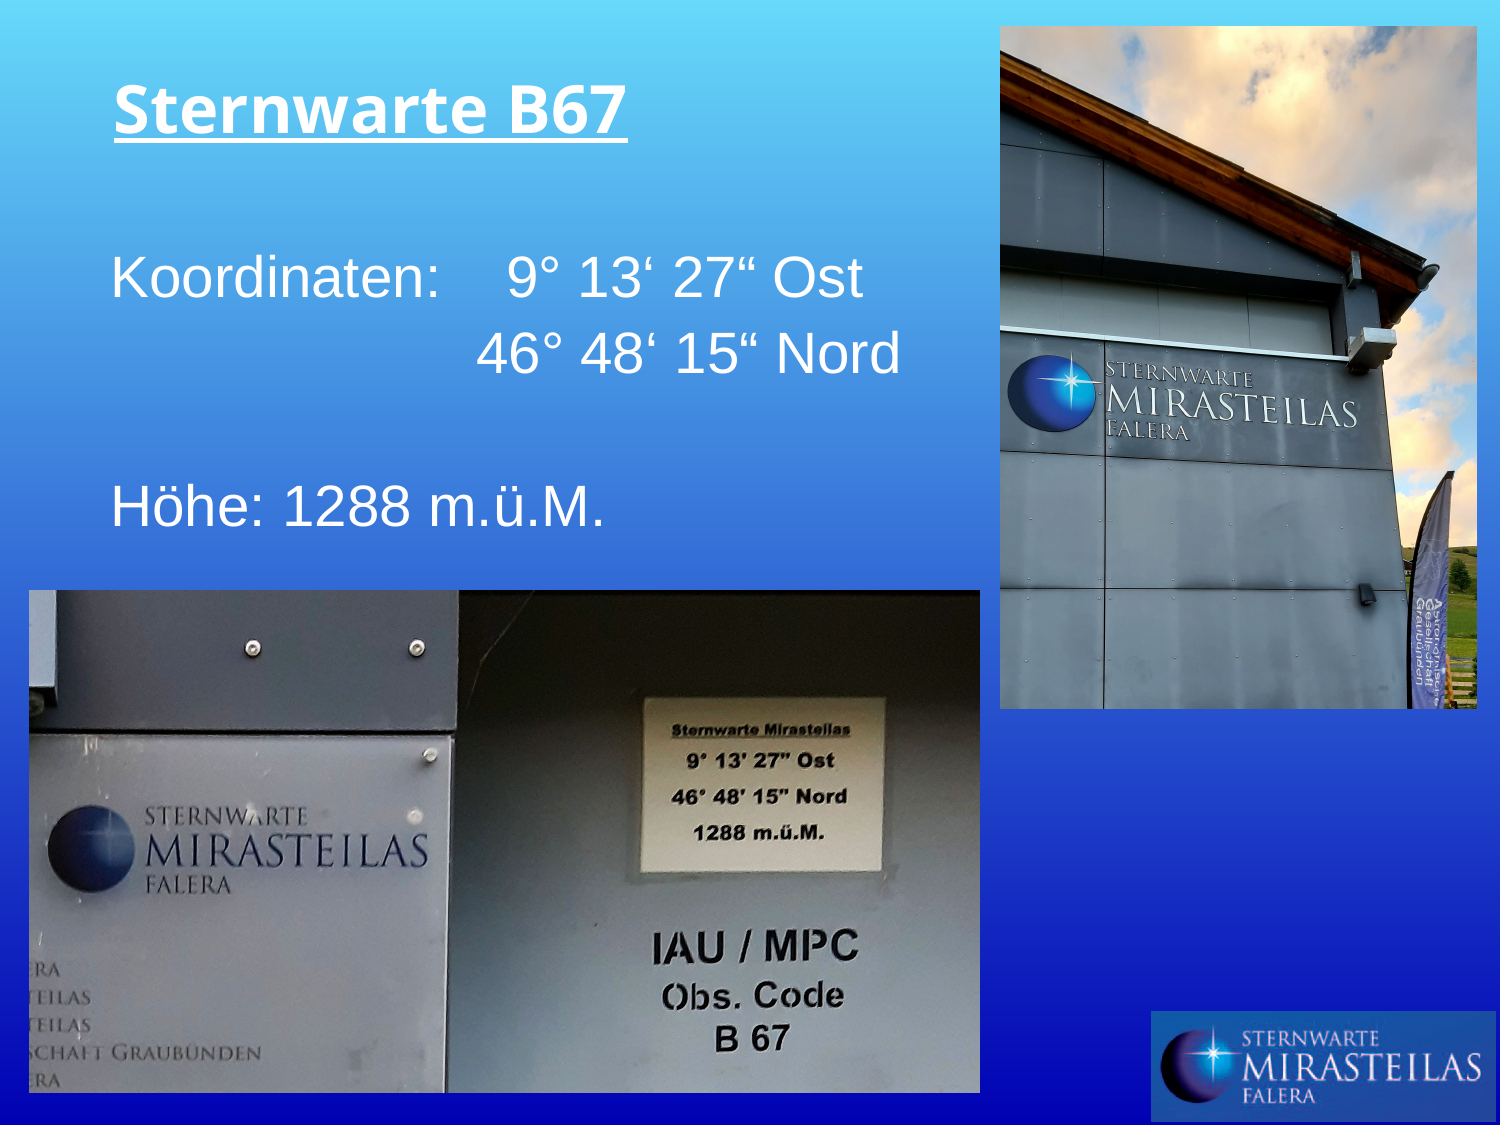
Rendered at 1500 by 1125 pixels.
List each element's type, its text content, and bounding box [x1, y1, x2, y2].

text_box Sternwarte B67 Koordinaten: 9° 13‘ 27“ Ost 46° 48‘ 15“ Nord Höhe: 1288 m.ü.M. [82, 59, 1000, 686]
picture [1000, 26, 1477, 709]
picture [1151, 1011, 1496, 1122]
picture [29, 590, 980, 1093]
